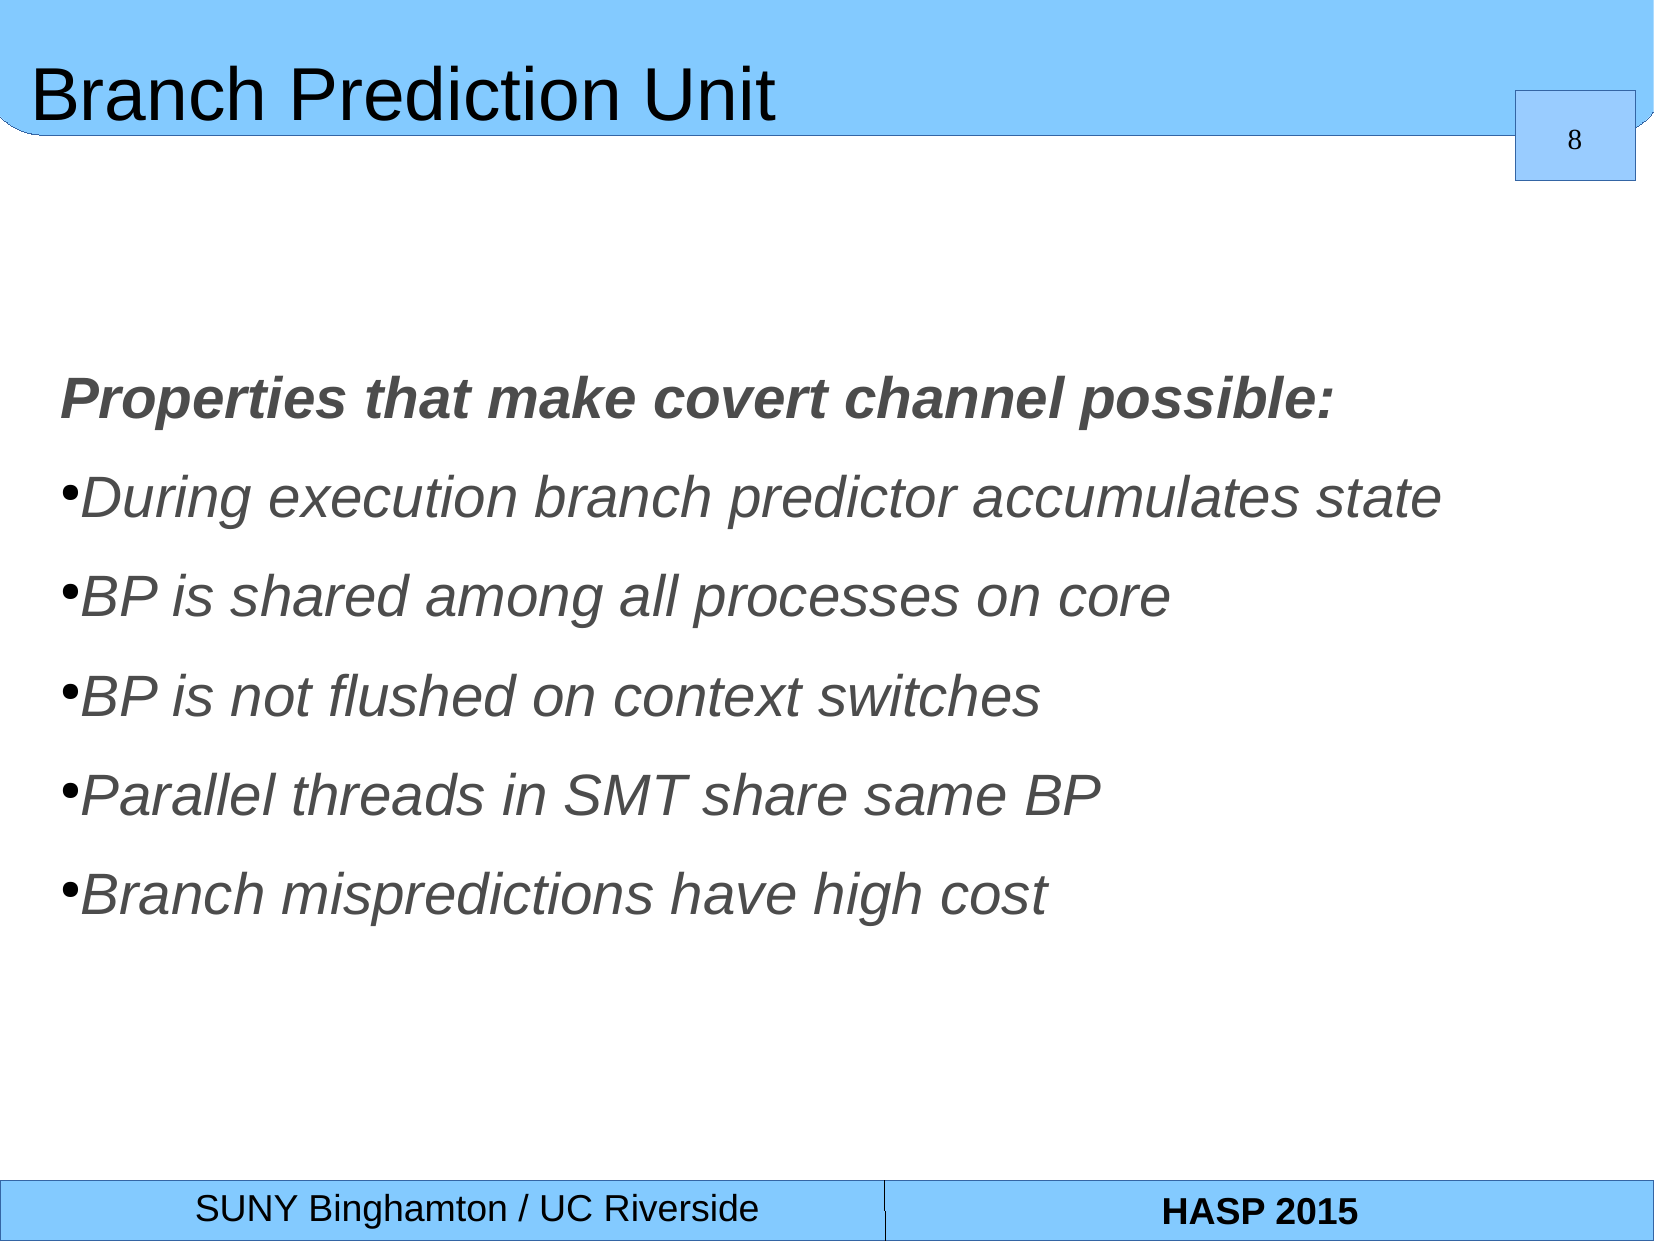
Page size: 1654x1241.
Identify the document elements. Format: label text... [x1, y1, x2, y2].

list Properties that make covert channel possible: During execution branch predictor accumulates state BP is shared among all processes on core BP is not flushed on context switches Parallel threads in SMT share same BP Branch mispredictions have high cost [60, 360, 1654, 1241]
text_box [1515, 131, 1636, 166]
title Branch Prediction Unit [30, 45, 1636, 131]
